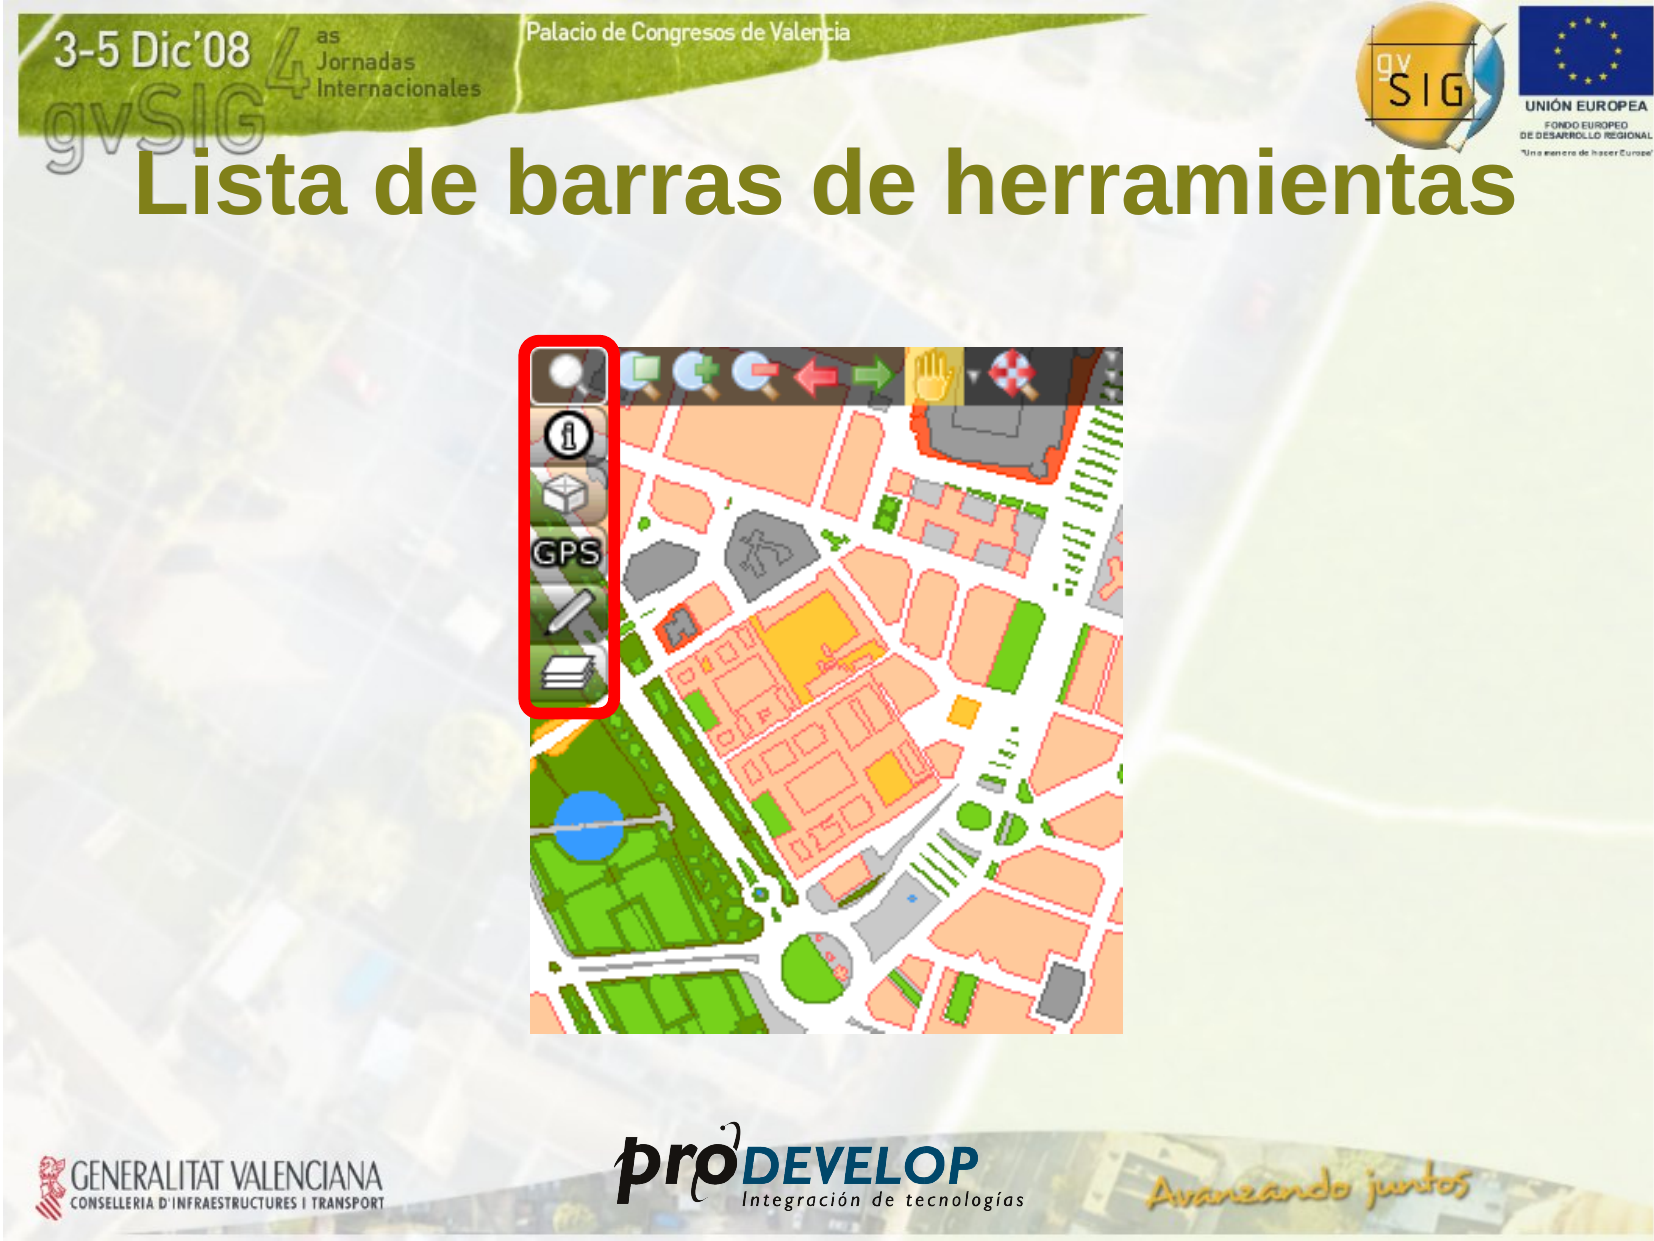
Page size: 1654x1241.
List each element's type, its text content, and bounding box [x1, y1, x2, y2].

picture [3, 0, 1654, 1241]
title Lista de barras de herramientas [82, 78, 1571, 287]
